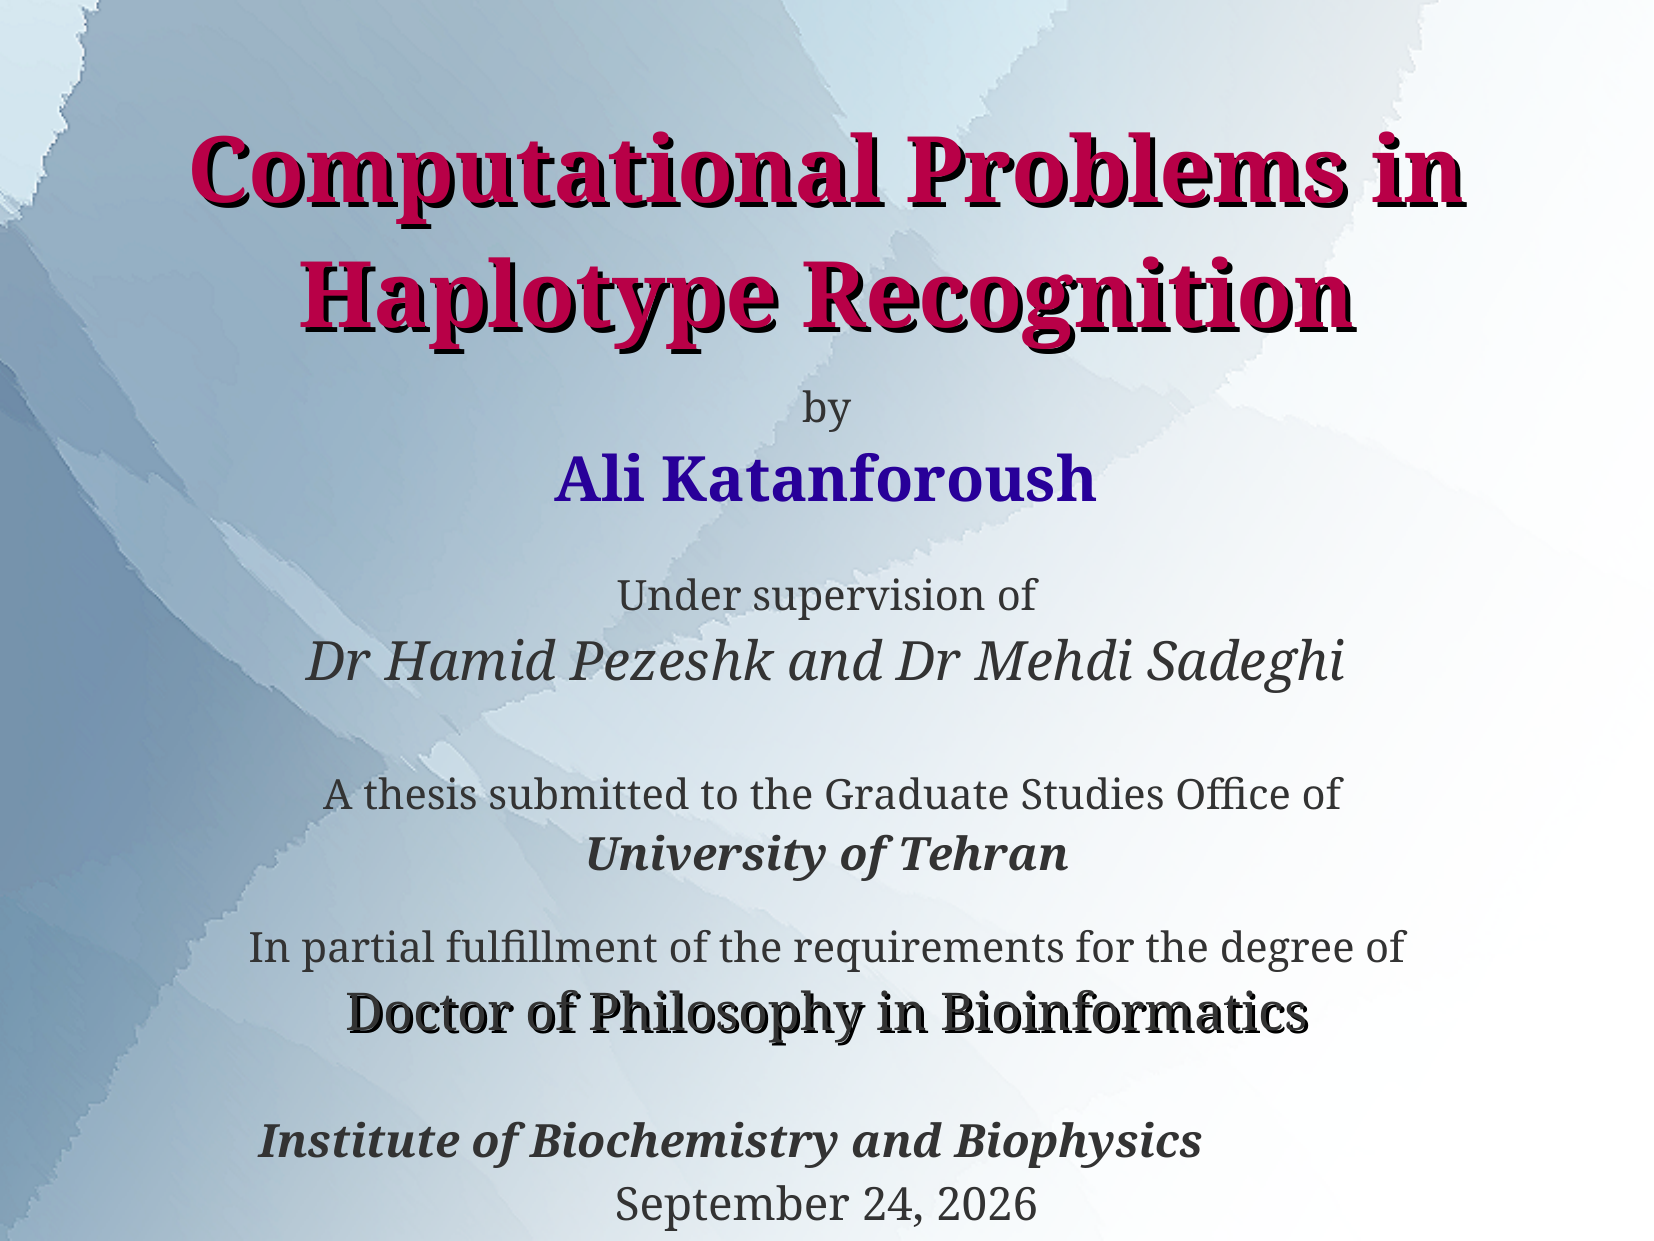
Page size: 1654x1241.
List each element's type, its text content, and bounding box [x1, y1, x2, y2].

title Computational Problems in Haplotype Recognition [82, 110, 1571, 350]
subtitle by Ali Katanforoush Under supervision of Dr Hamid Pezeshk and Dr Mehdi Sadeghi A thesis submitted to the Graduate Studies Office of University of Tehran In partial fulfillment of the requirements for the degree of Doctor of Philosophy in Bioinformatics Institute of Biochemistry and Biophysics November 1, 2009 [82, 403, 1571, 1208]
picture [0, 0, 1654, 1241]
